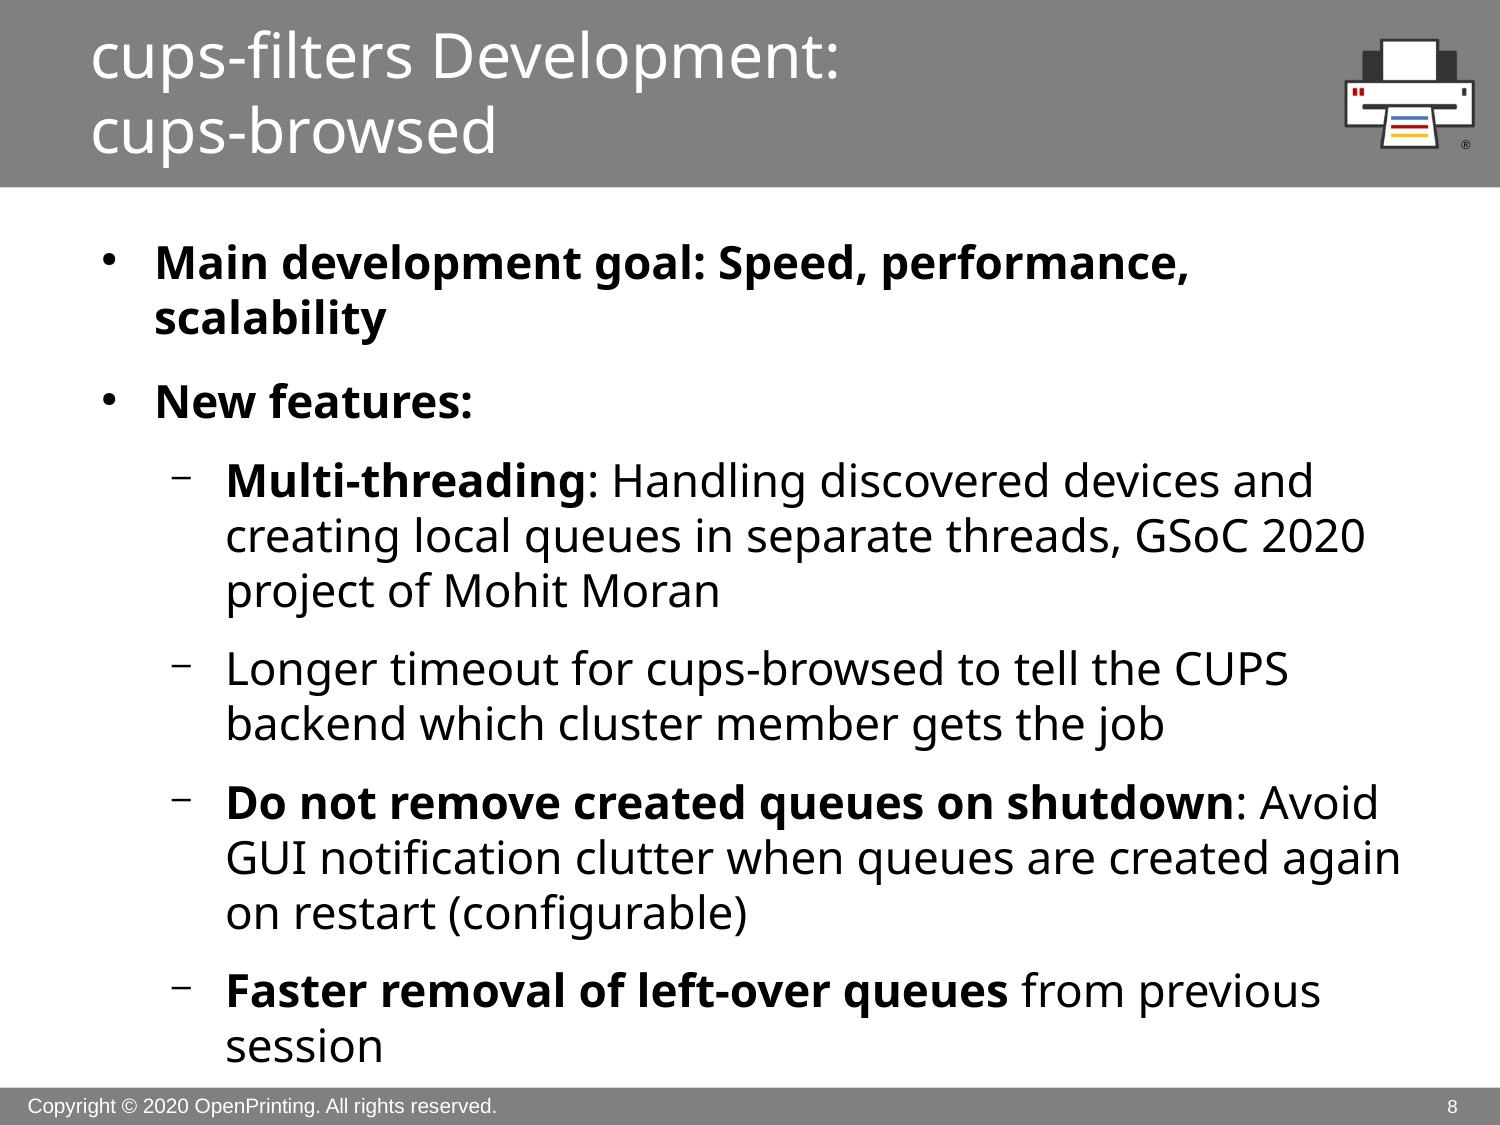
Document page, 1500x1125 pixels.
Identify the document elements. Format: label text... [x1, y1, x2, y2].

slide_number <number> [1405, 1087, 1500, 1125]
title cups-filters Development: cups-browsed [75, 7, 1317, 175]
picture [1339, 33, 1480, 154]
list Main development goal: Speed, performance, scalability New features: Multi-threading: Handling discovered devices and creating local queues in separate threads, GSoC 2020 project of Mohit Moran Longer timeout for cups-browsed to tell the CUPS backend which cluster member gets the job Do not remove created queues on shutdown: Avoid GUI notification clutter when queues are created again on restart (configurable) Faster removal of left-over queues from previous session [75, 224, 1425, 1067]
